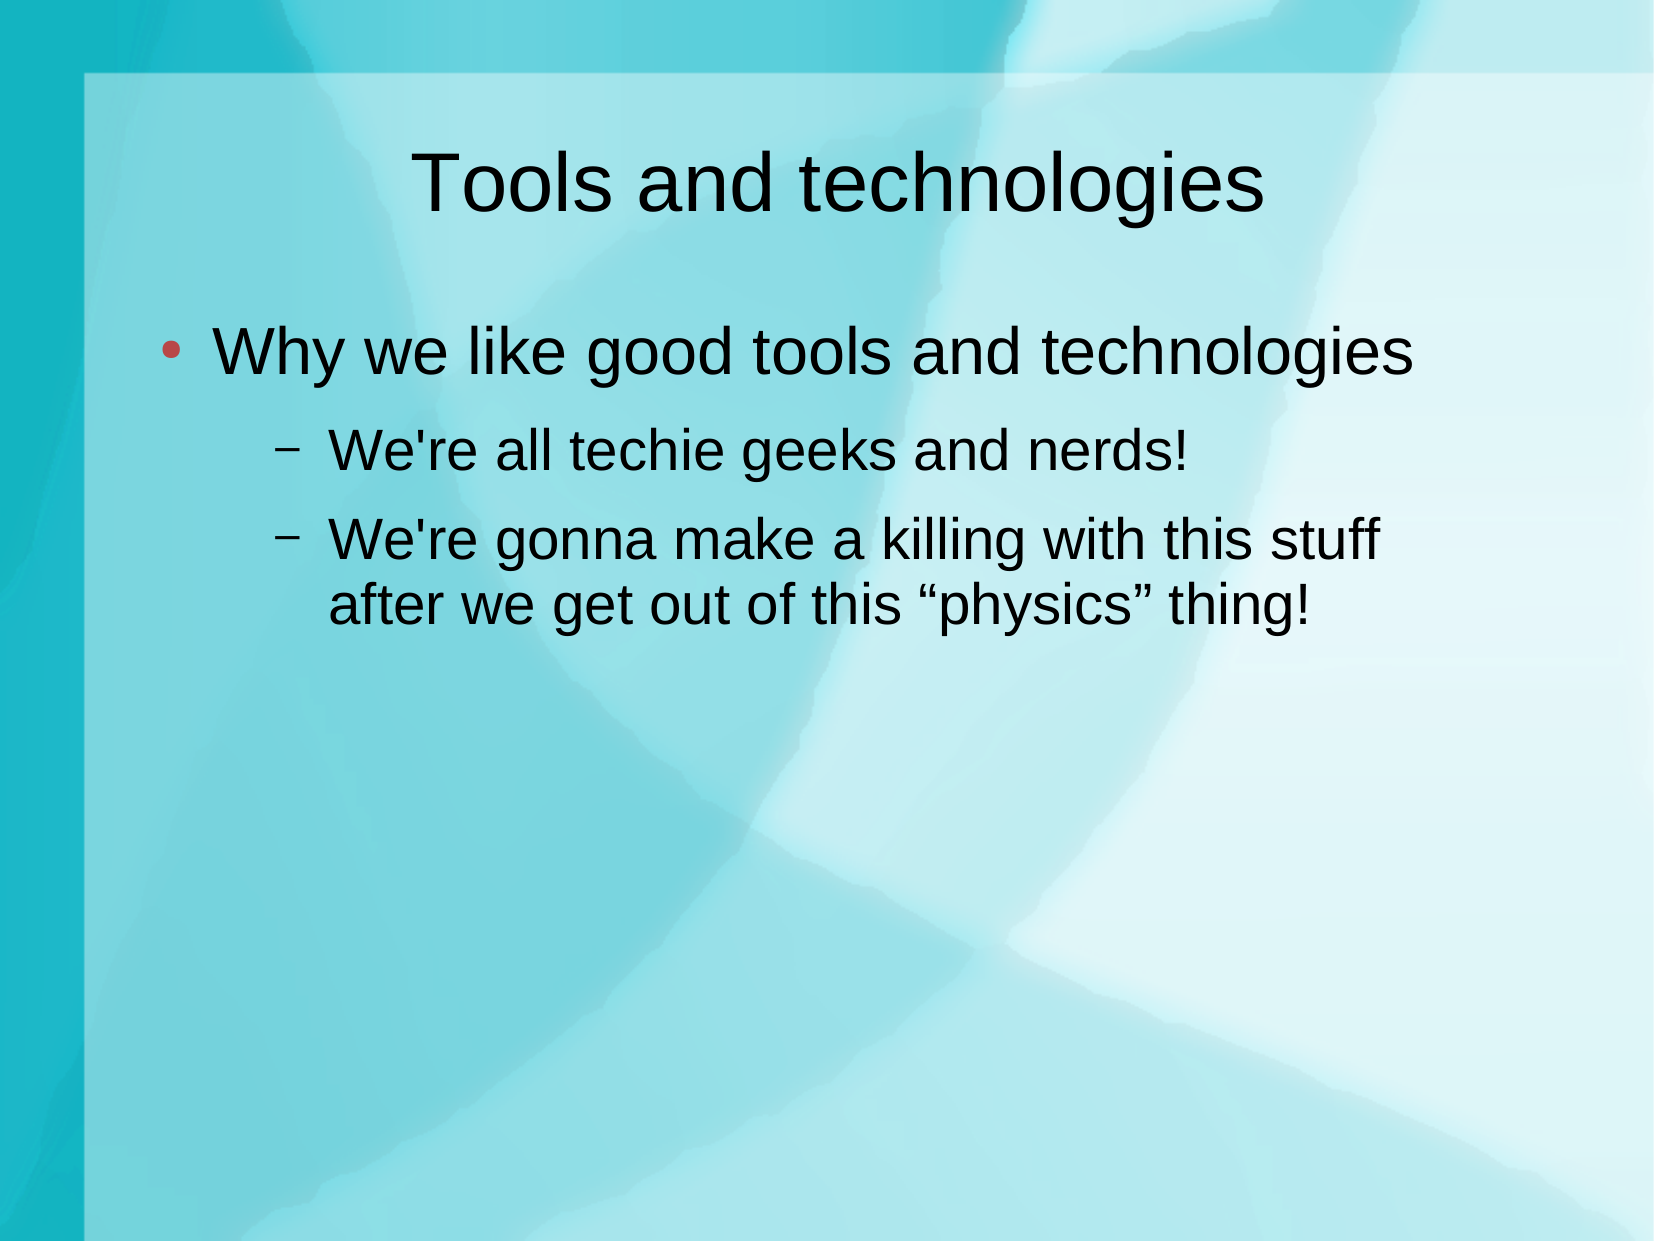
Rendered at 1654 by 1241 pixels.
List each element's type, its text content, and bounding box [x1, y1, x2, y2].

title Tools and technologies [94, 78, 1583, 287]
picture [0, 0, 1654, 1241]
list Why we like good tools and technologies We're all techie geeks and nerds! We're gonna make a killing with this stuff after we get out of this “physics” thing! [141, 313, 1506, 999]
